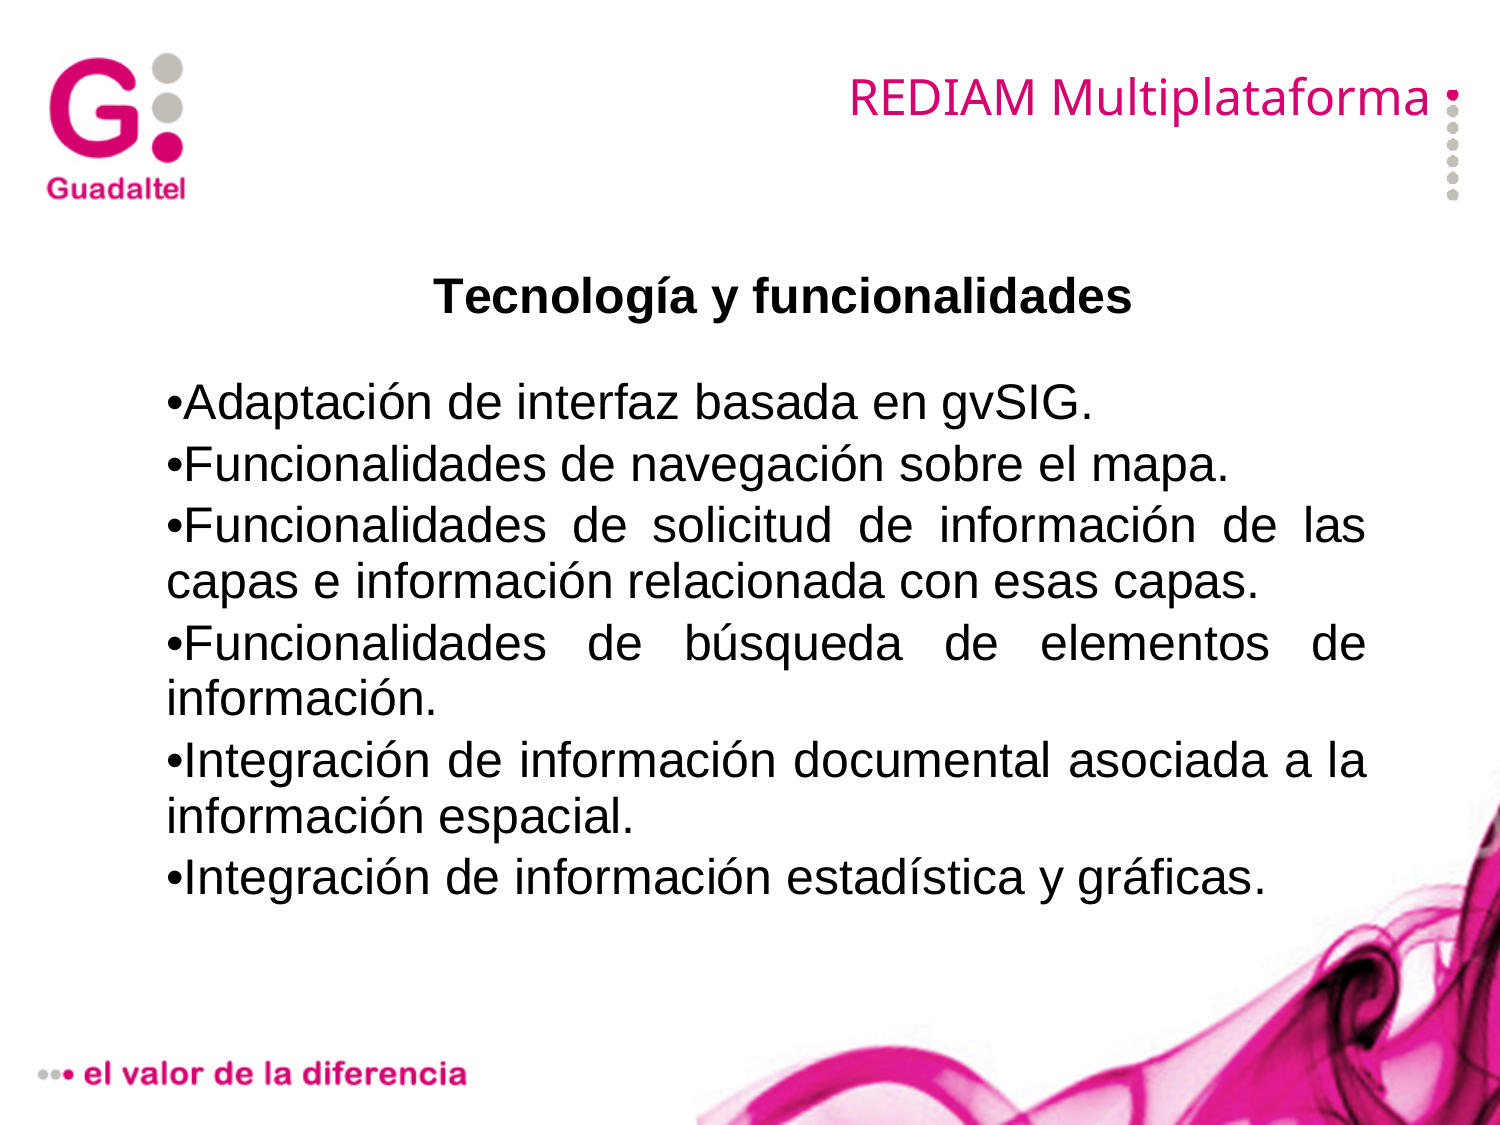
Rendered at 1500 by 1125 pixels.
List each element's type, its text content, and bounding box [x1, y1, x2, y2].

text_box Tecnología y funcionalidades [418, 260, 1149, 332]
text_box REDIAM Multiplataforma [472, 54, 1447, 126]
text_box Adaptación de interfaz basada en gvSIG. Funcionalidades de navegación sobre el mapa. Funcionalidades de solicitud de información de las capas e información relacionada con esas capas. Funcionalidades de búsqueda de elementos de información. Integración de información documental asociada a la información espacial. Integración de información estadística y gráficas. [128, 366, 1397, 913]
picture [0, 0, 1500, 1125]
